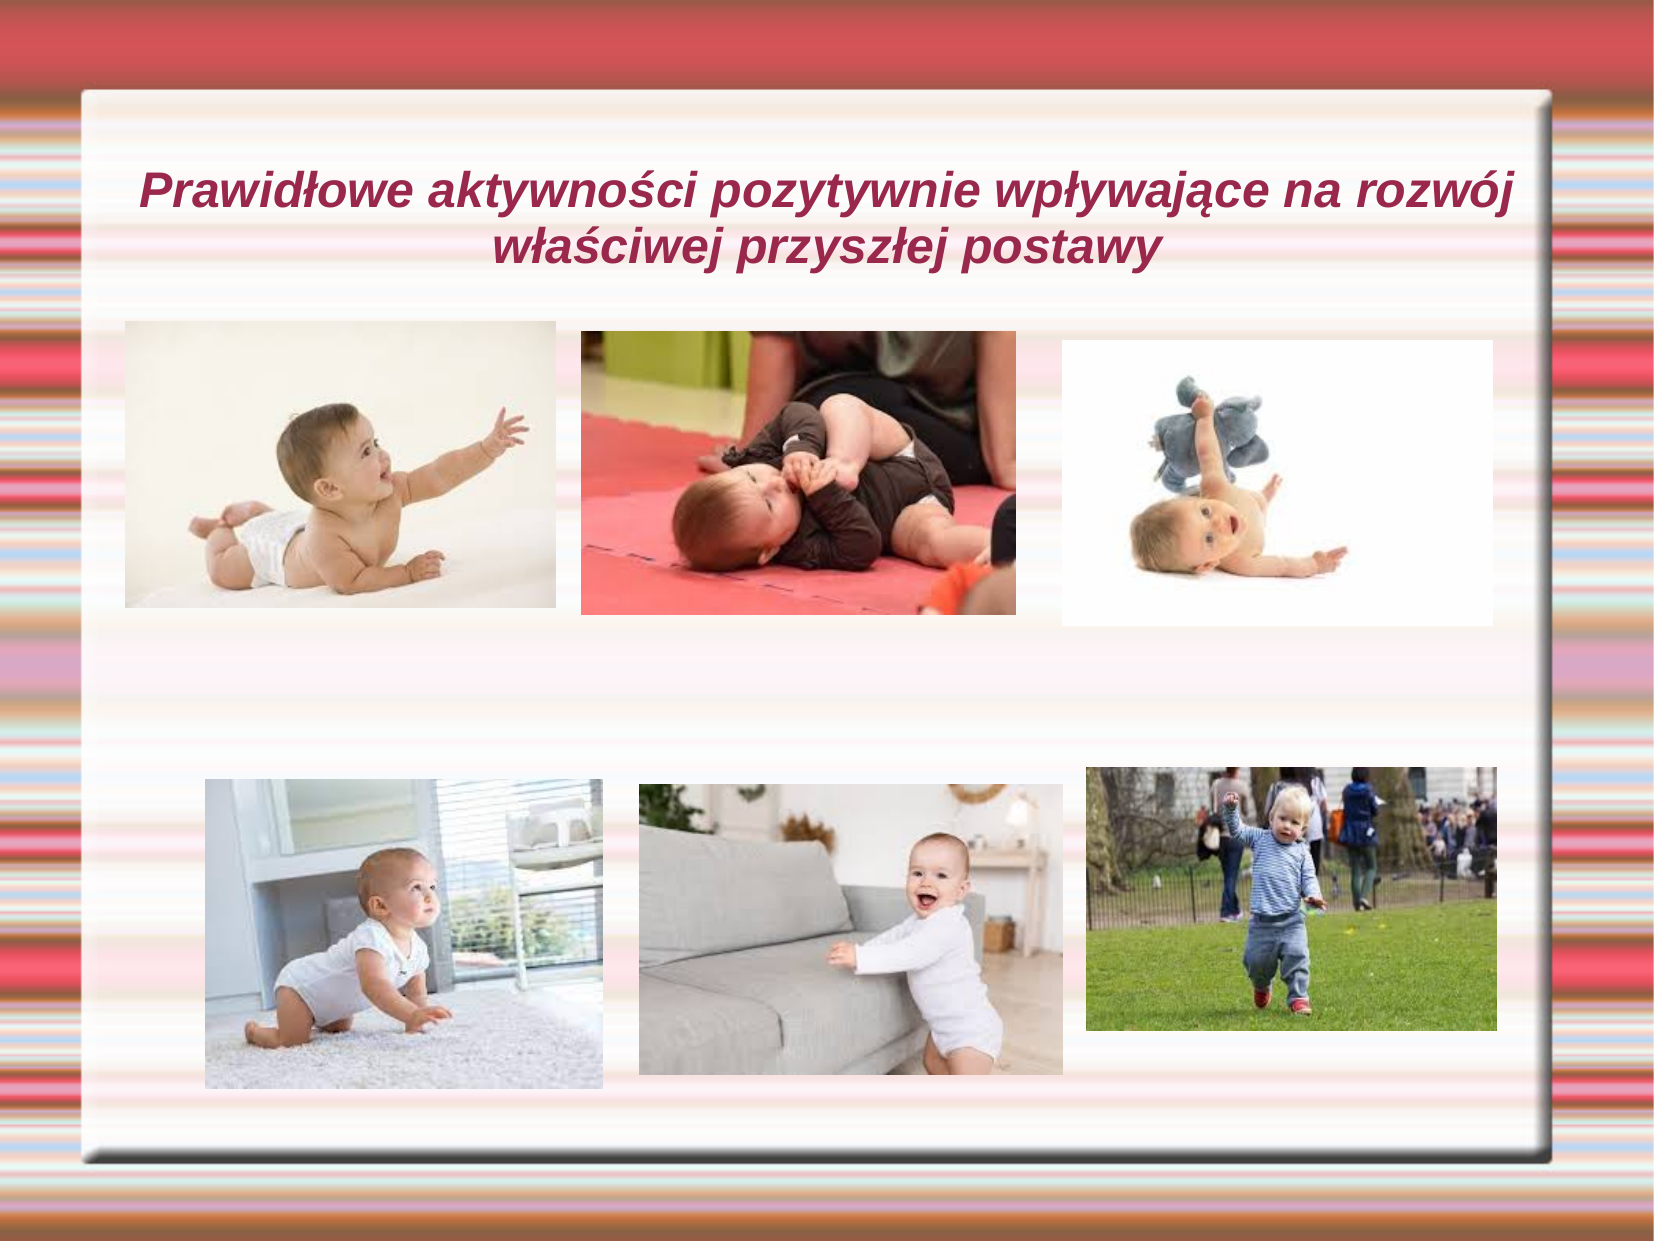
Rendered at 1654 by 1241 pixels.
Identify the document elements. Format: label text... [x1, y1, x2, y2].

picture [0, 0, 1654, 1241]
title Prawidłowe aktywności pozytywnie wpływające na rozwój właściwej przyszłej postawy [121, 114, 1534, 322]
